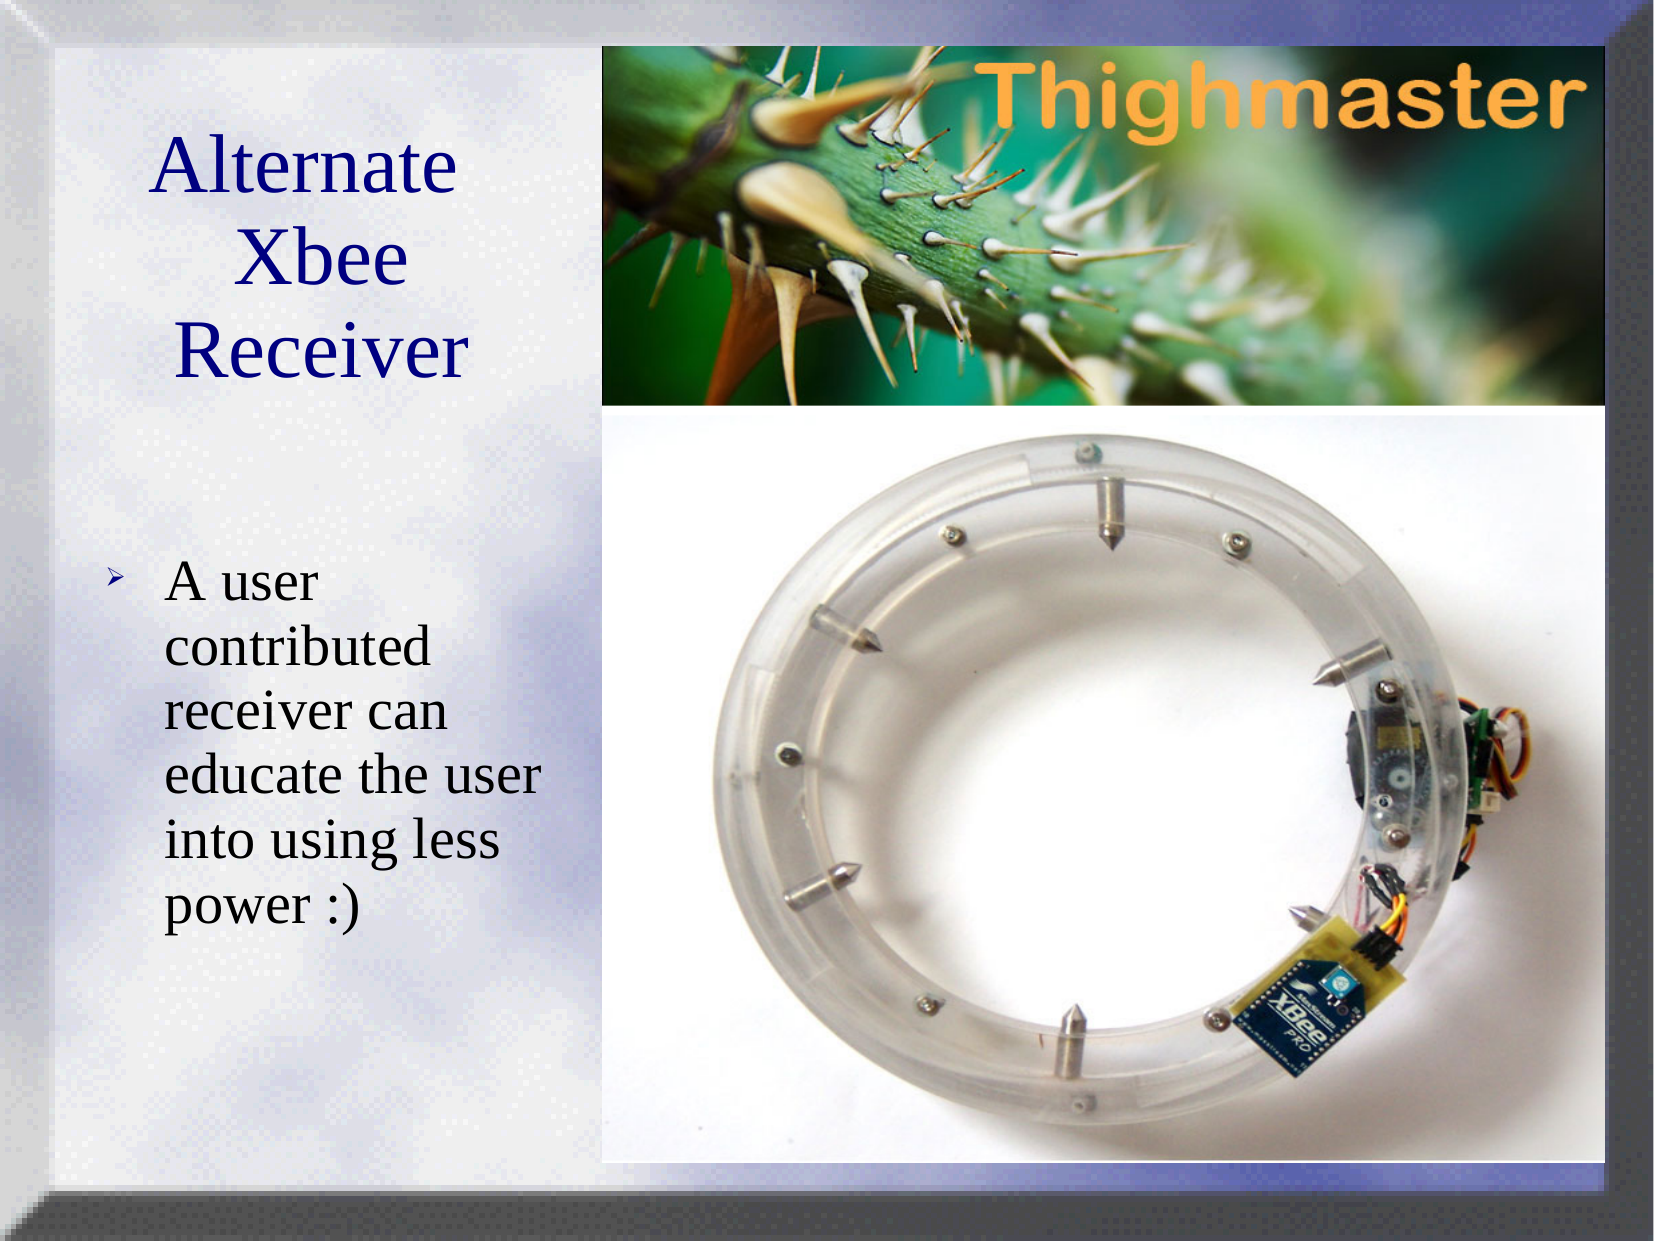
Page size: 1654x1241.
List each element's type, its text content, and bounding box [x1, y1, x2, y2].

picture [0, 0, 1654, 1241]
title Alternate Xbee Receiver [98, 80, 509, 433]
list A user contributed receiver can educate the user into using less power :) [105, 548, 566, 936]
